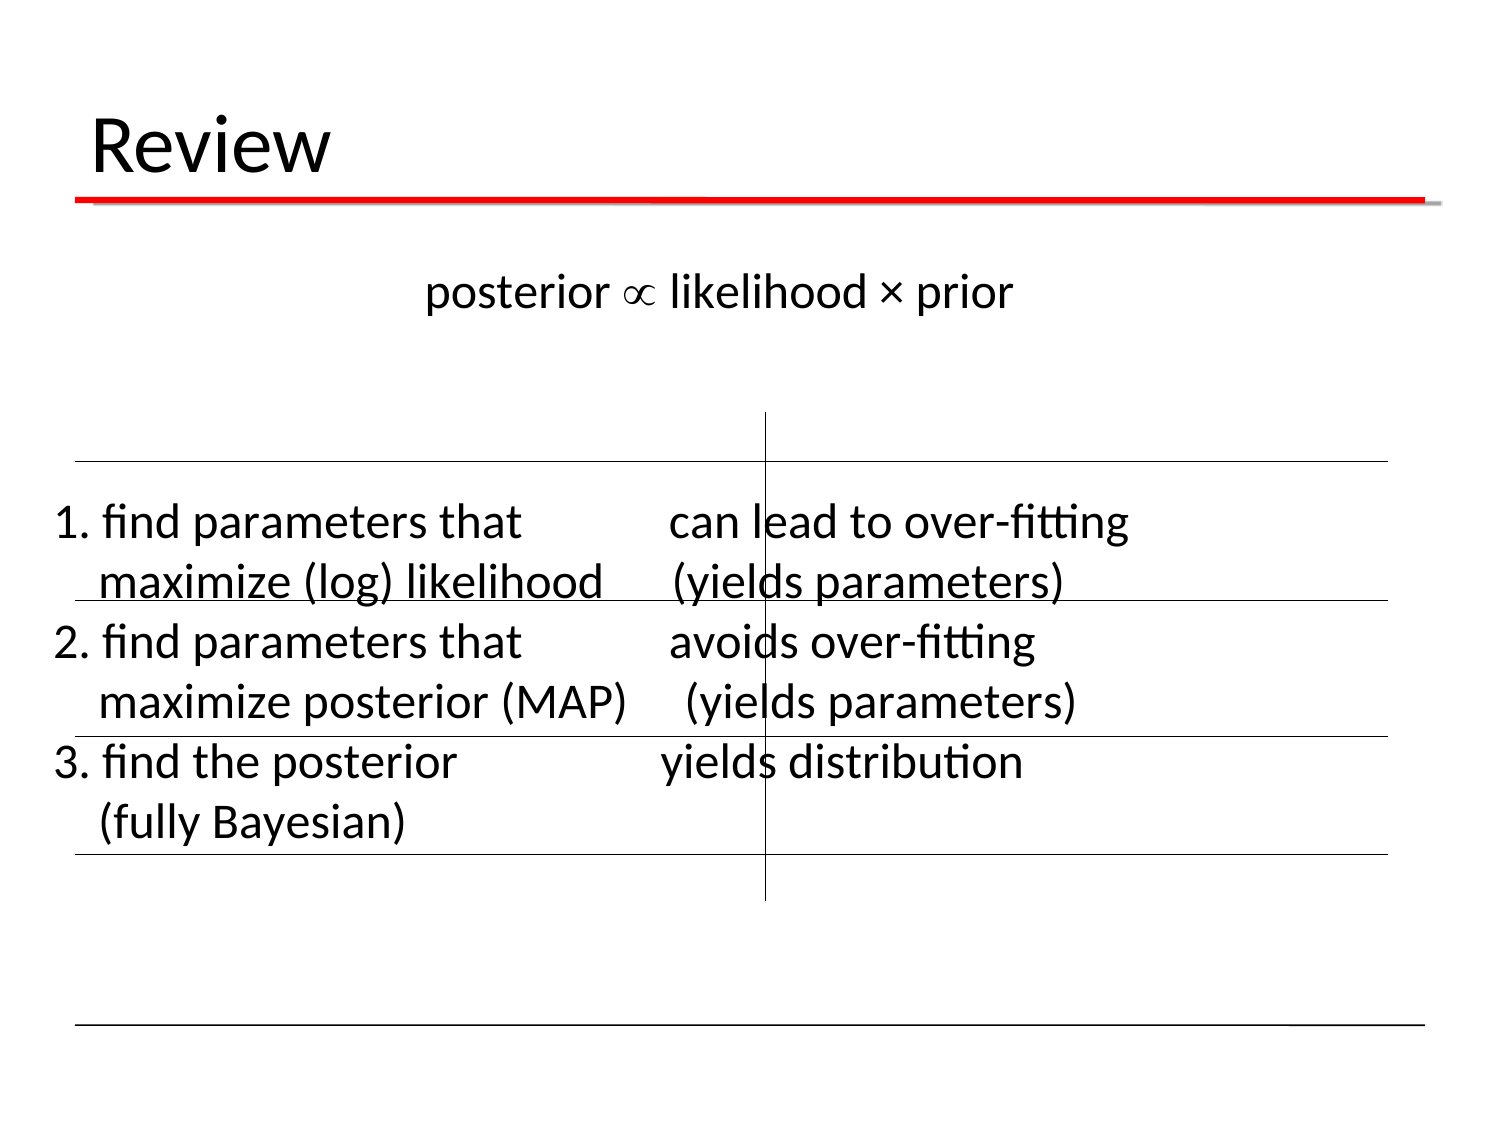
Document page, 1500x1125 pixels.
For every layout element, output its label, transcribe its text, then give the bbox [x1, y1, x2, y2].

title Review [75, 45, 1426, 233]
text_box posterior  likelihood × prior [409, 250, 1278, 326]
text_box 1. find parameters that can lead to over-fitting maximize (log) likelihood (yields parameters) 2. find parameters that avoids over-fitting maximize posterior (MAP) (yields parameters) 3. find the posterior yields distribution (fully Bayesian) [766, 480, 1463, 856]
text_box 1. find parameters that can lead to over-fitting maximize (log) likelihood (yields parameters) 2. find parameters that avoids over-fitting maximize posterior (MAP) (yields parameters) 3. find the posterior yields distribution (fully Bayesian) [38, 480, 765, 856]
